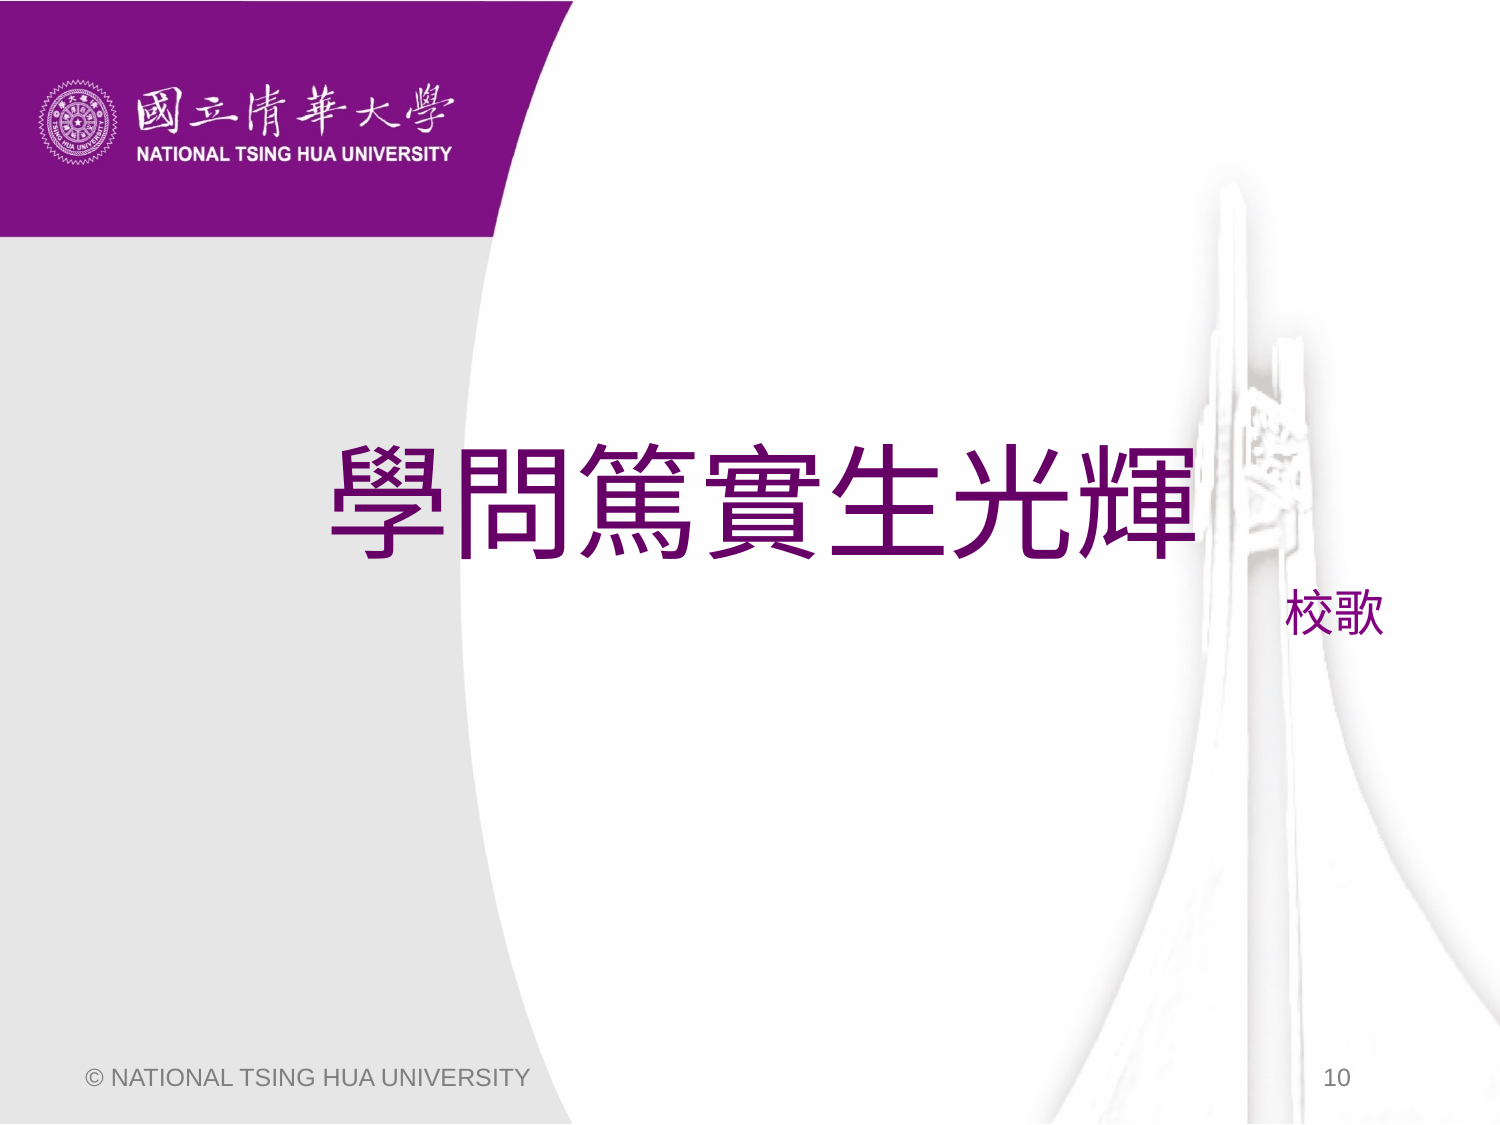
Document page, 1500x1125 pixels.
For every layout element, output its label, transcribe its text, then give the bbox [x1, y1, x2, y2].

text_box © NATIONAL TSING HUA UNIVERSITY [70, 1050, 823, 1103]
text_box [1308, 1050, 1426, 1103]
text_box 校歌 [1269, 574, 1448, 650]
text_box 學問篤實生光輝 [300, 417, 1226, 583]
